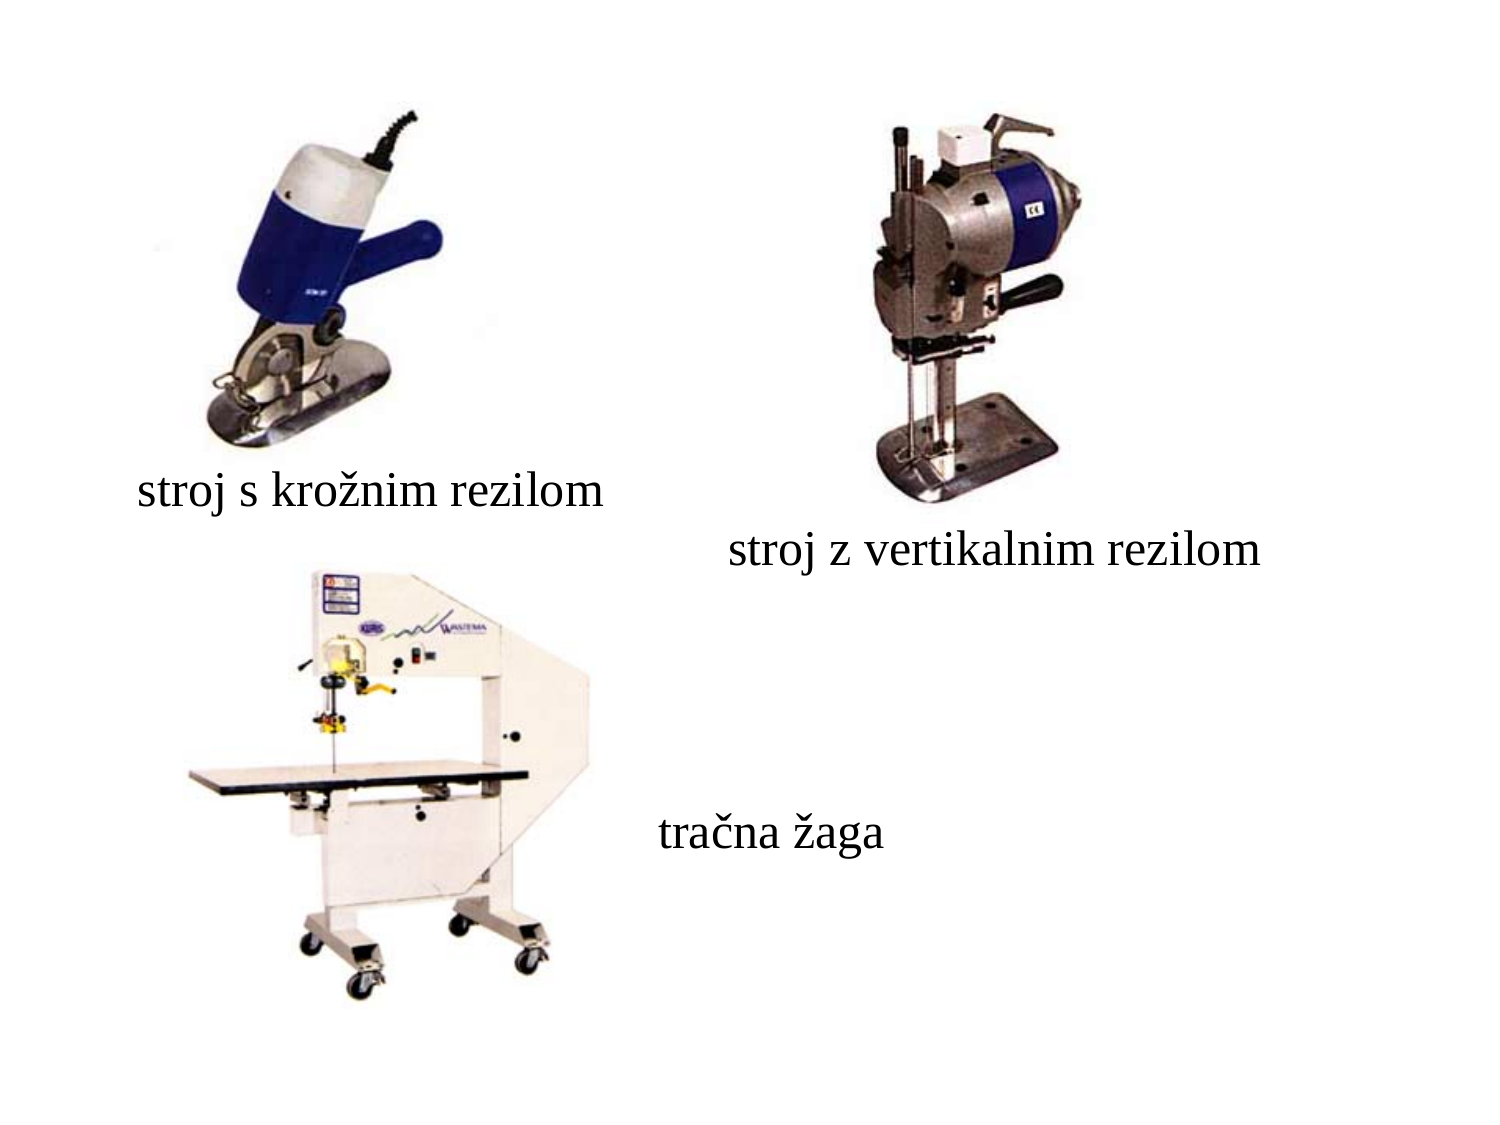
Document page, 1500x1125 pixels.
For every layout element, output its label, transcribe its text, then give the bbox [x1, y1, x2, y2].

picture [820, 101, 1129, 507]
text_box stroj s krožnim rezilom [123, 448, 630, 525]
text_box stroj z vertikalnim rezilom [713, 507, 1291, 584]
text_box tračna žaga [643, 791, 901, 867]
picture [183, 562, 596, 1009]
picture [135, 101, 514, 448]
